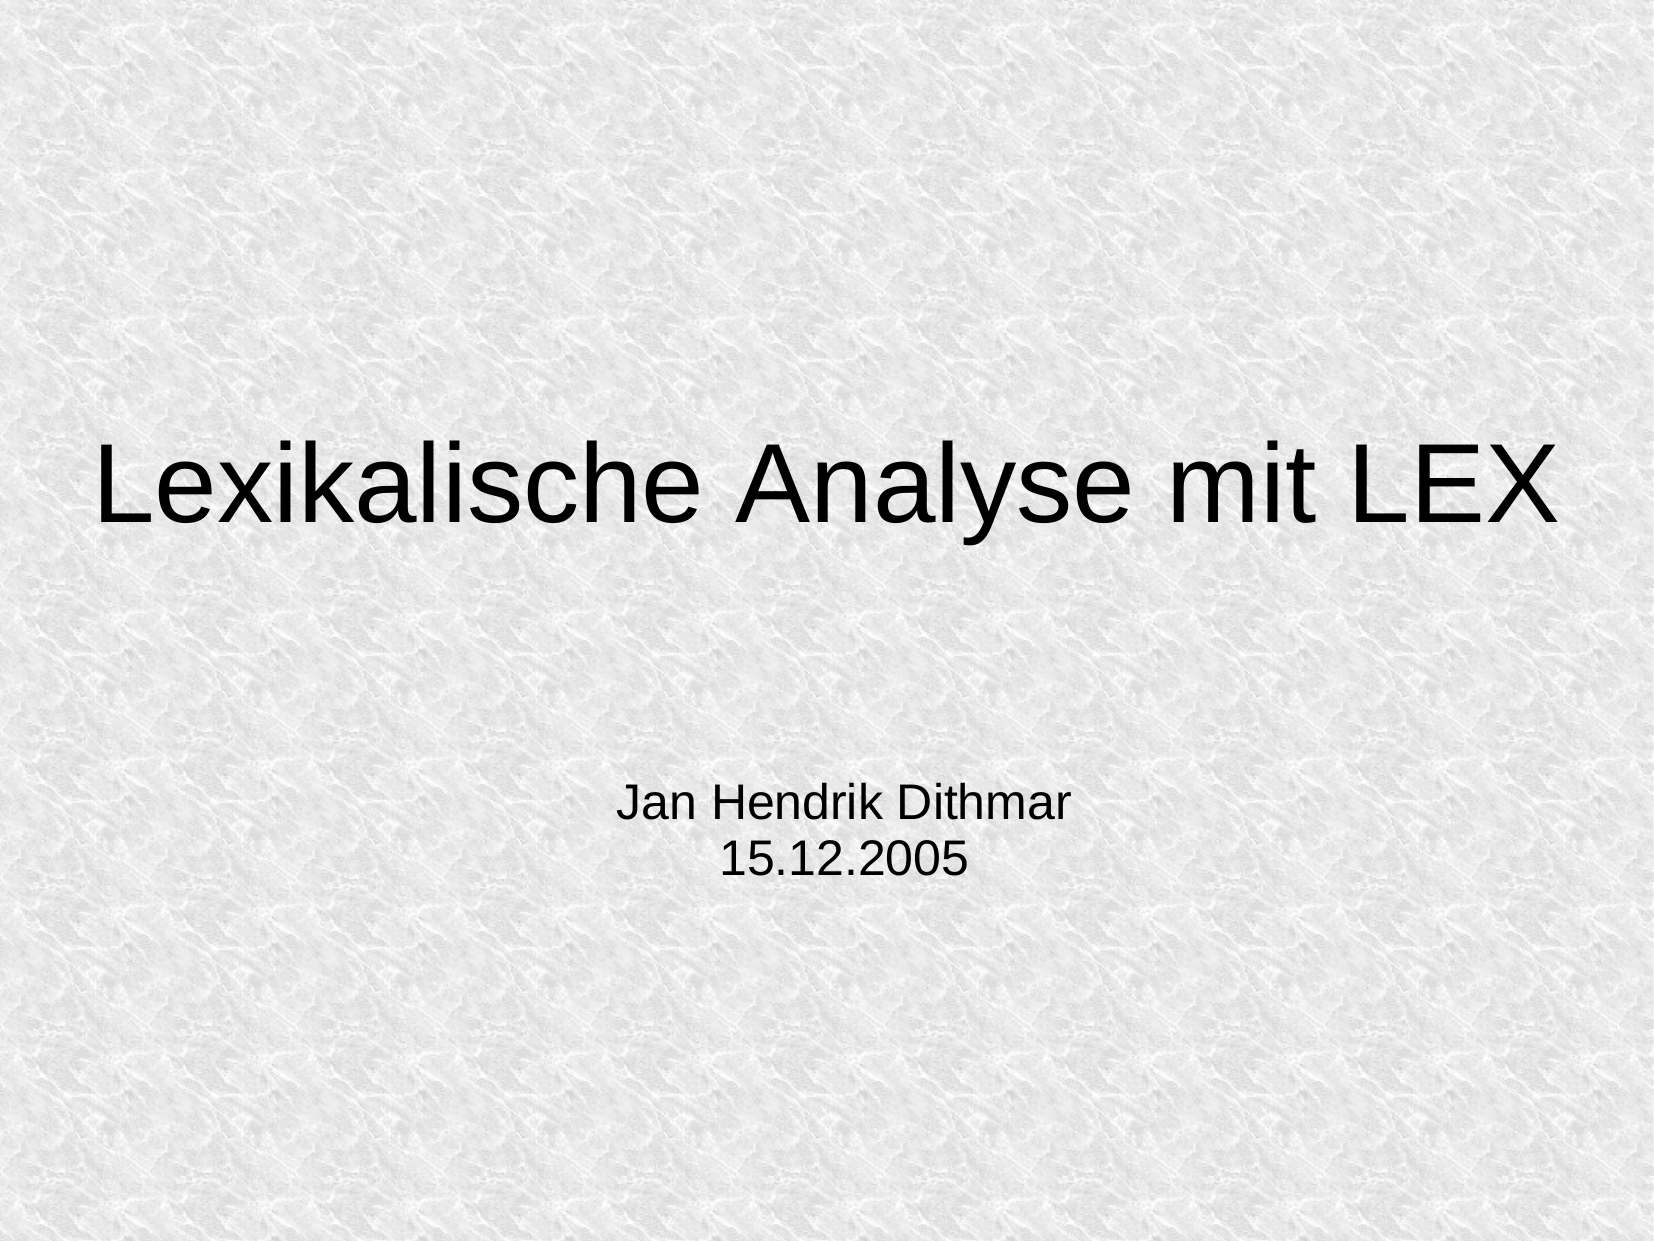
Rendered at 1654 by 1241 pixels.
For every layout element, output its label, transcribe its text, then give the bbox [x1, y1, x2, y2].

title Lexikalische Analyse mit LEX [82, 380, 1571, 588]
subtitle Jan Hendrik Dithmar 15.12.2005 [82, 774, 1571, 898]
picture [0, 0, 1654, 1241]
